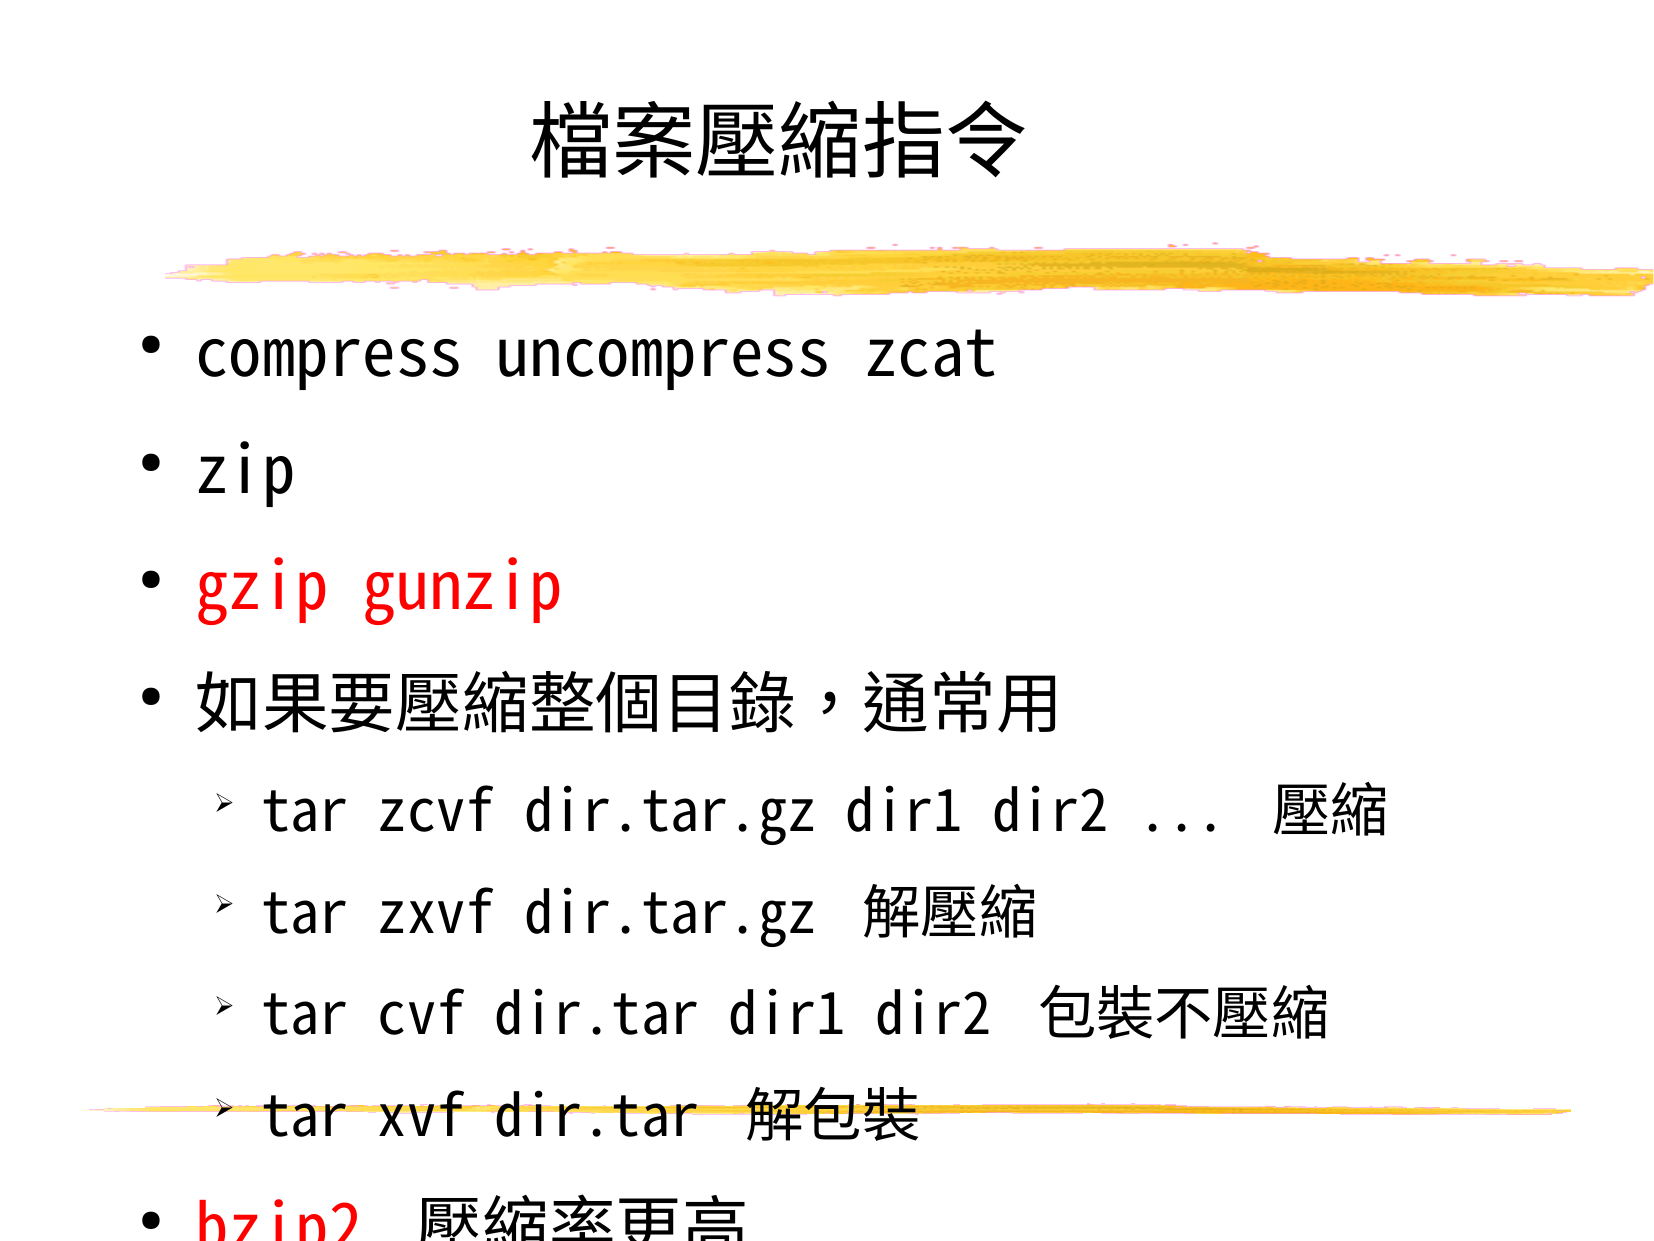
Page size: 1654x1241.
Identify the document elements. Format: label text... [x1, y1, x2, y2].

picture [165, 237, 1654, 308]
list compress uncompress zcat zip gzip gunzip 如果要壓縮整個目錄，通常用 tar zcvf dir.tar.gz dir1 dir2 ... 壓縮 tar zxvf dir.tar.gz 解壓縮 tar cvf dir.tar dir1 dir2 包裝不壓縮 tar xvf dir.tar 解包裝 bzip2 壓縮率更高 [139, 292, 1545, 1037]
picture [626, 1102, 751, 1117]
picture [867, 1102, 1571, 1117]
picture [502, 1108, 514, 1117]
picture [82, 1102, 271, 1117]
picture [276, 1102, 447, 1117]
picture [853, 1102, 869, 1117]
title 檔案壓縮指令 [76, 28, 1482, 236]
picture [452, 1102, 514, 1117]
picture [814, 1102, 849, 1117]
picture [772, 1102, 814, 1117]
picture [519, 1102, 621, 1117]
picture [819, 1109, 834, 1117]
